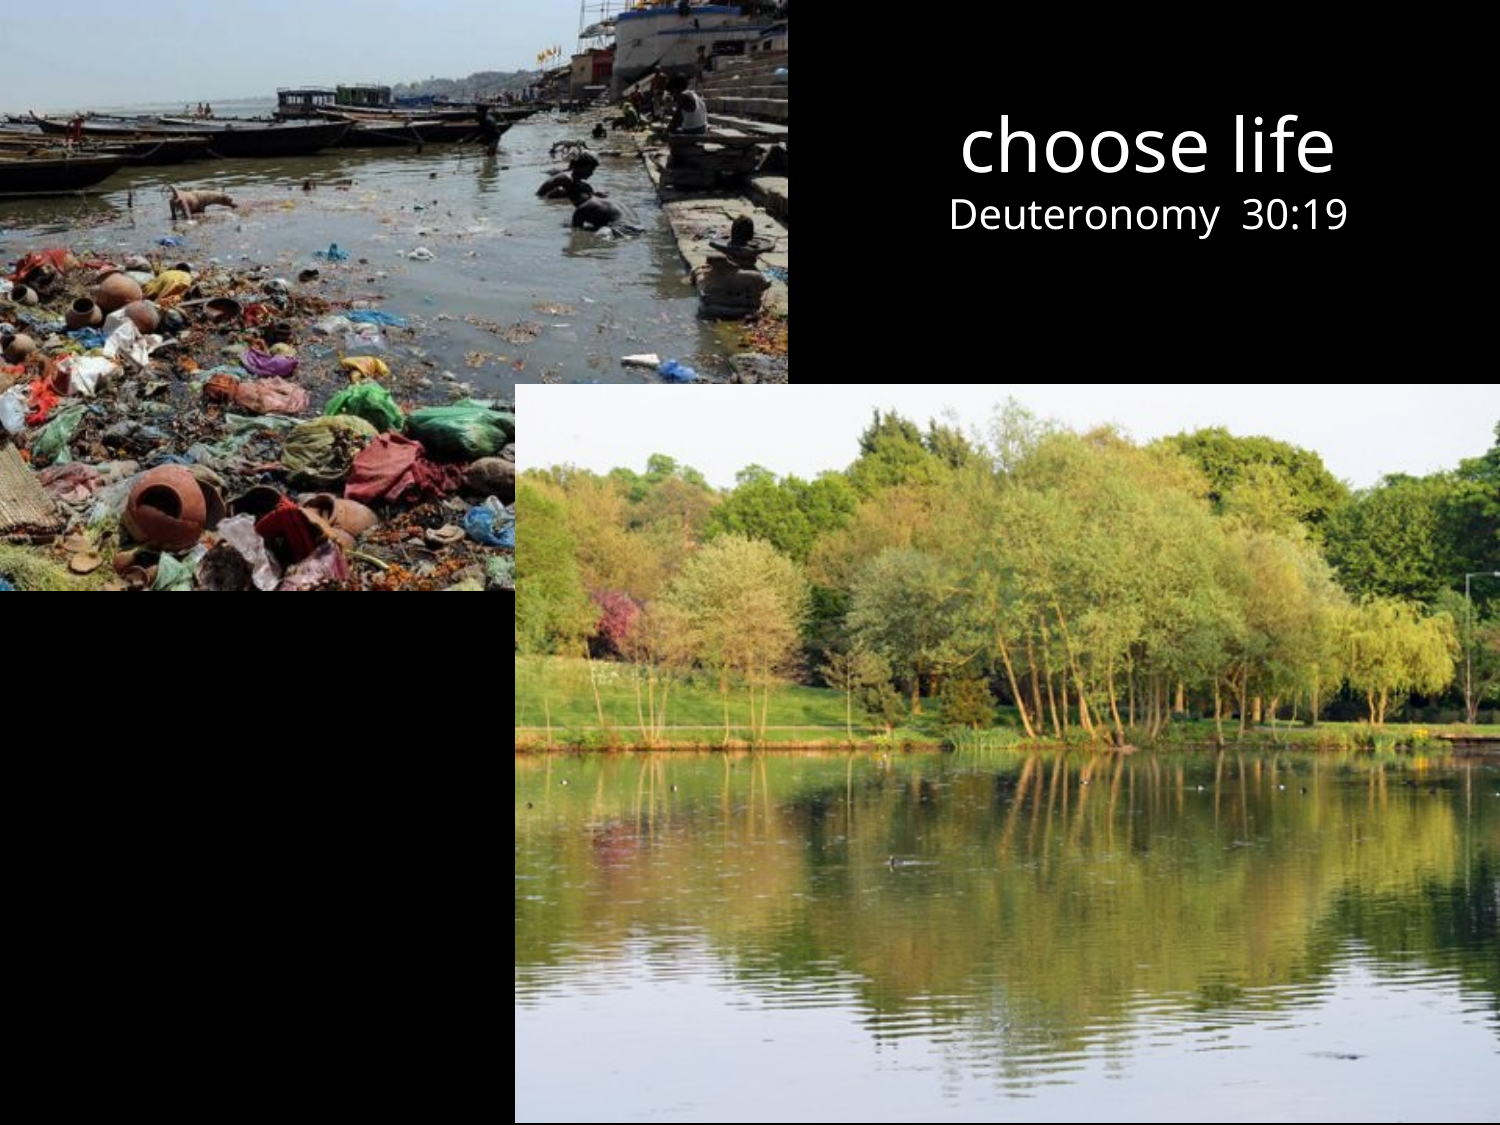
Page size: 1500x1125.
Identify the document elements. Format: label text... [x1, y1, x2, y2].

text_box choose life Deuteronomy 30:19 [797, 0, 1500, 381]
picture [0, 0, 1500, 1123]
